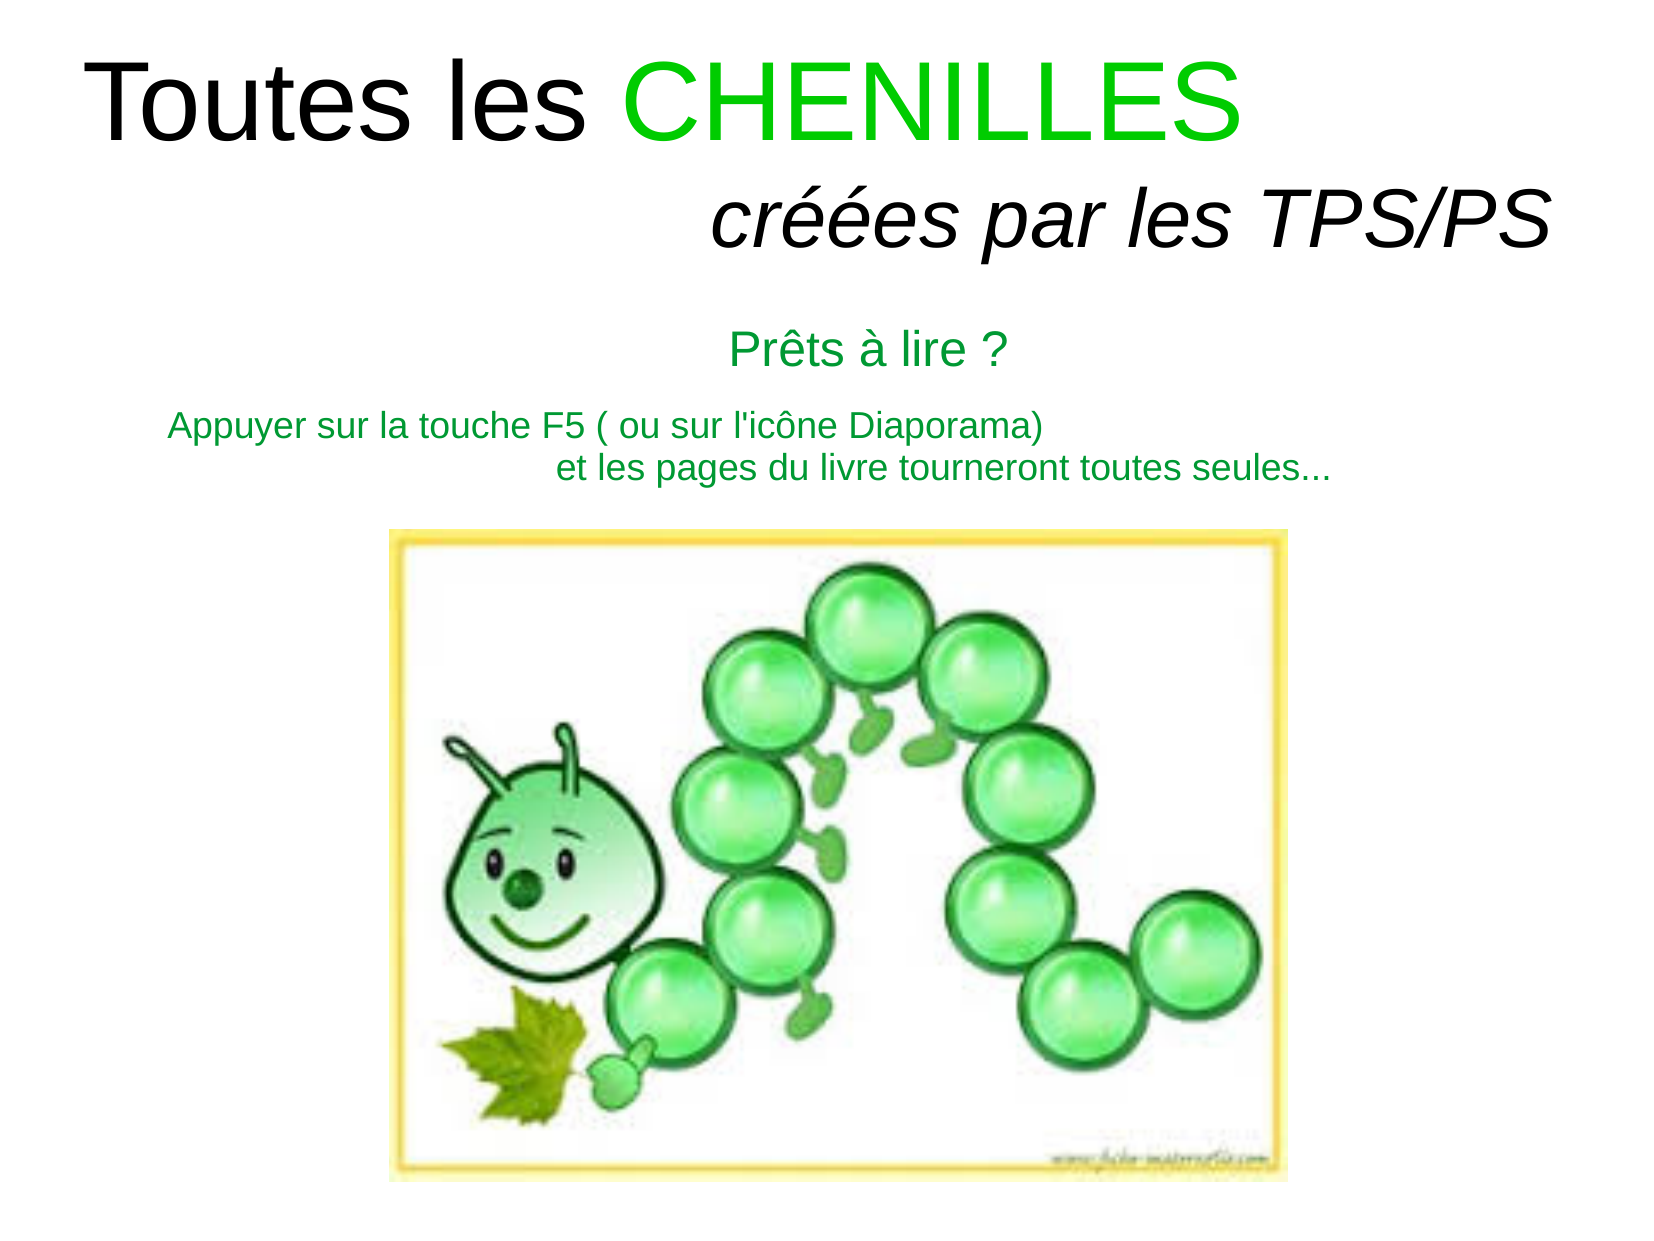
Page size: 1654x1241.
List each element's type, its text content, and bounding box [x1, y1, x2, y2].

text_box Prêts à lire ? Appuyer sur la touche F5 ( ou sur l'icône Diaporama) et les pages du livre tourneront toutes seules... [152, 313, 1585, 496]
picture [389, 529, 1288, 1182]
title Toutes les CHENILLES créées par les TPS/PS [82, 38, 1571, 267]
